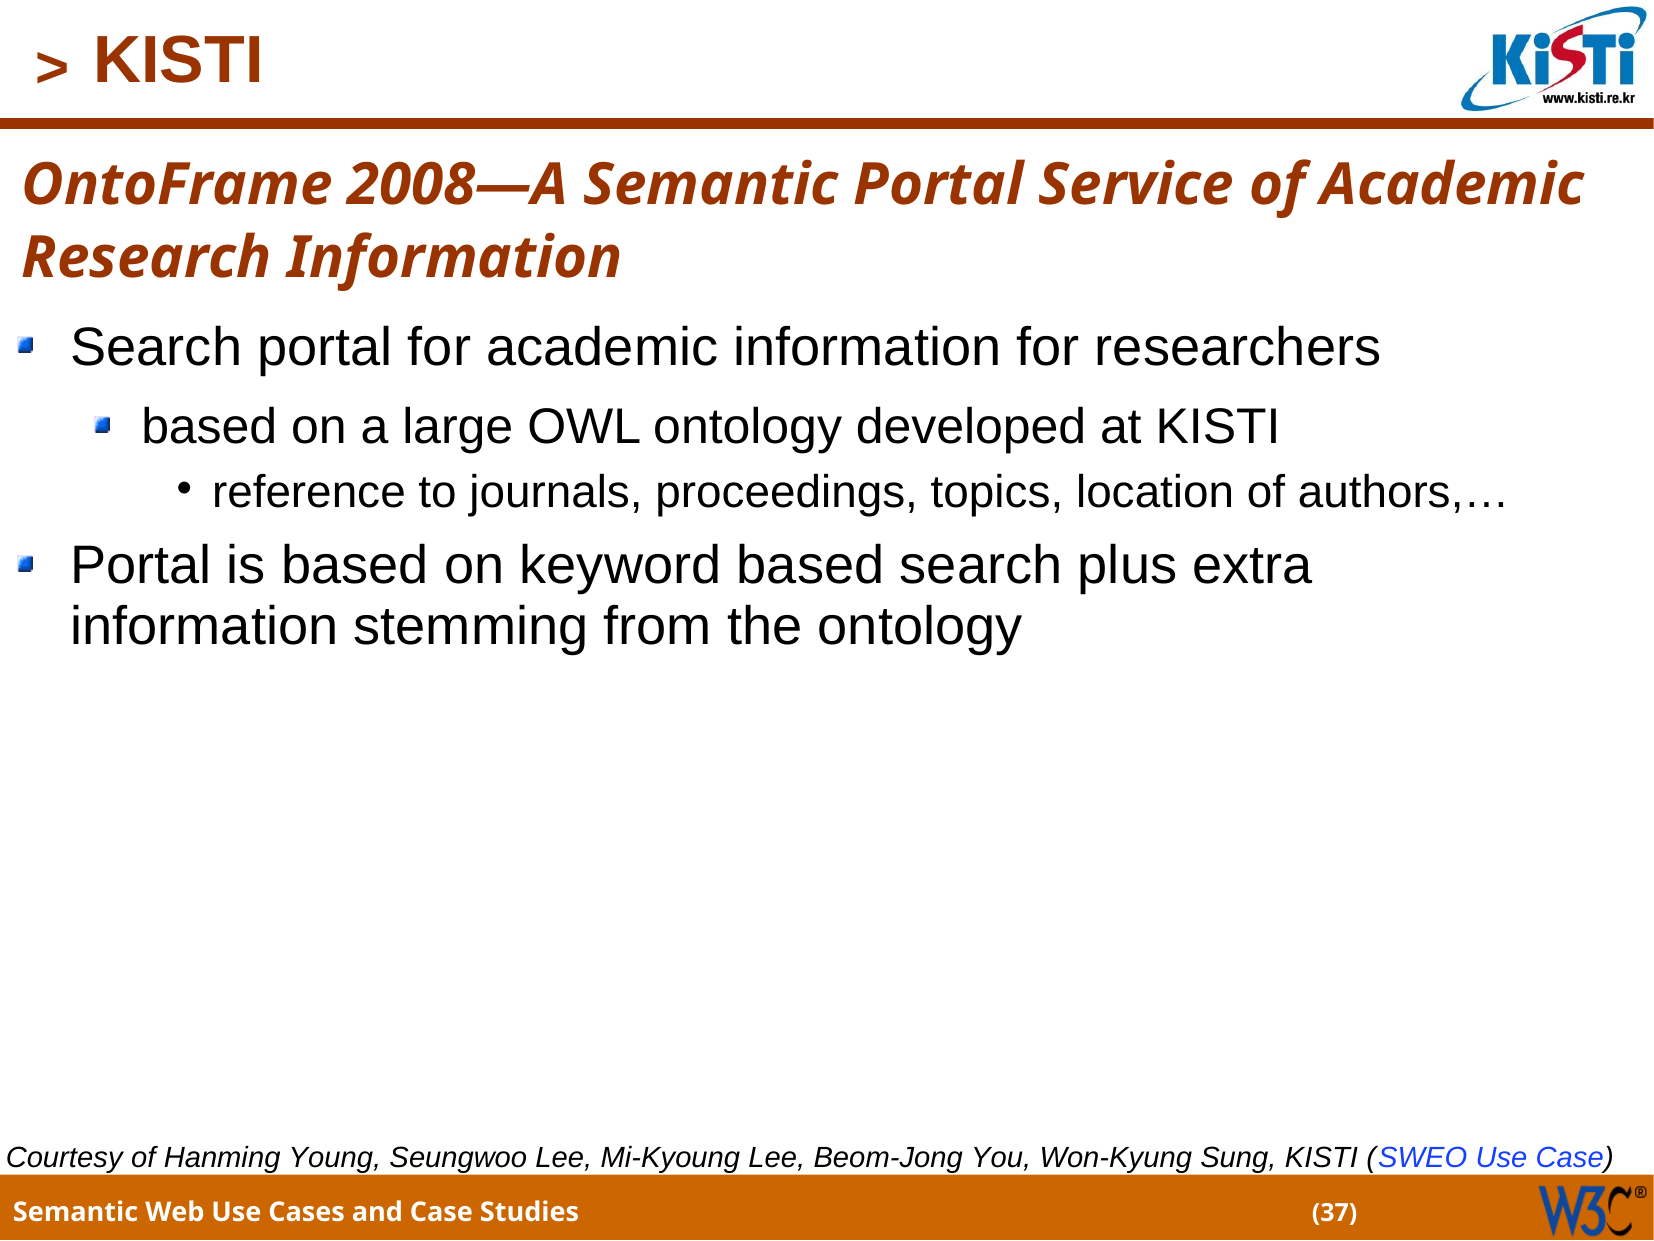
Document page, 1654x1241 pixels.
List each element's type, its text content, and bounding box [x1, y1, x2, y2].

list Search portal for academic information for researchers based on a large OWL ontology developed at KISTI reference to journals, proceedings, topics, location of authors,… Portal is based on keyword based search plus extra information stemming from the ontology [0, 312, 1595, 756]
title KISTI [93, 0, 1493, 119]
text_box Courtesy of Hanming Young, Seungwoo Lee, Mi-Kyoung Lee, Beom-Jong You, Won-Kyung Sung, KISTI (SWEO Use Case) [5, 1139, 1616, 1173]
text_box OntoFrame 2008—A Semantic Portal Service of Academic Research Information [21, 143, 1631, 289]
picture [1535, 1183, 1651, 1240]
picture [1452, 5, 1654, 112]
